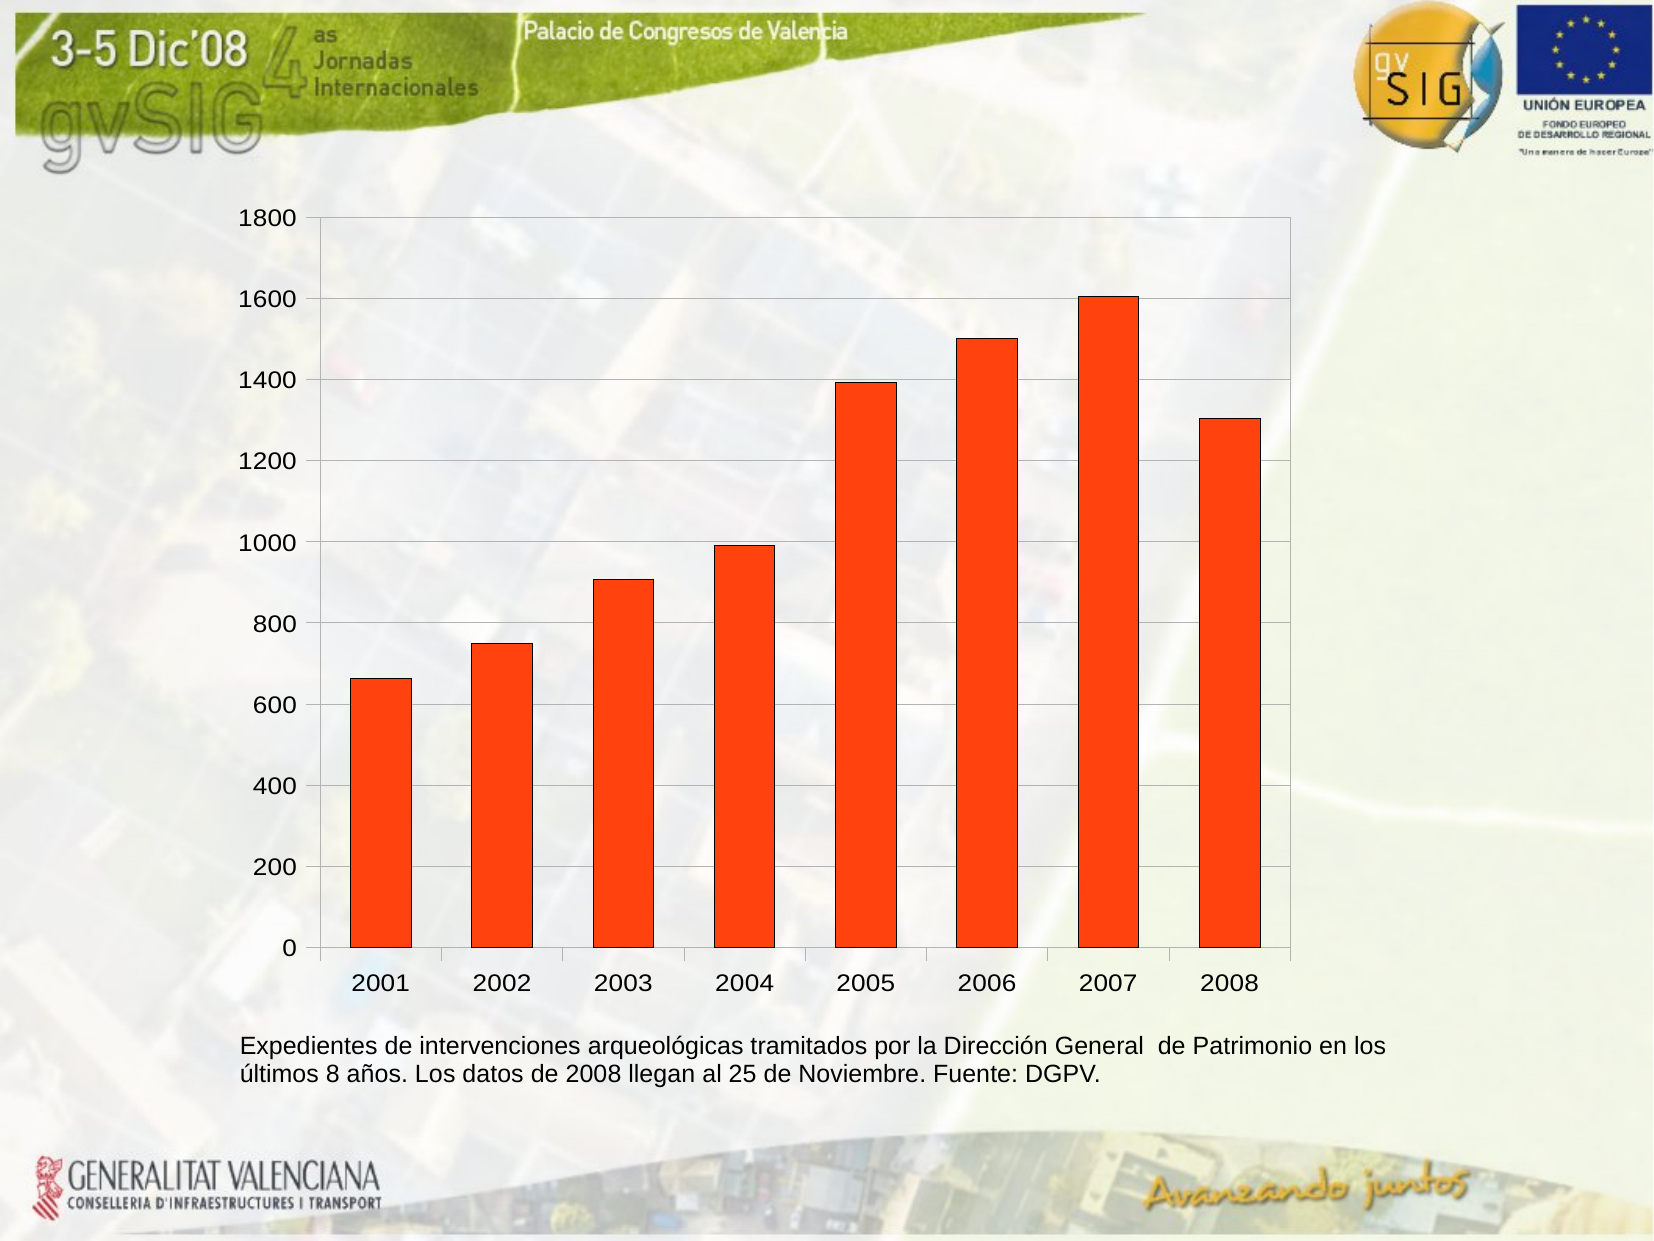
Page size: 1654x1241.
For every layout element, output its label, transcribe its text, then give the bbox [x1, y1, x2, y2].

chart [23, 187, 1501, 1031]
picture [0, 0, 1654, 1241]
text_box Expedientes de intervenciones arqueológicas tramitados por la Dirección General de Patrimonio en los últimos 8 años. Los datos de 2008 llegan al 25 de Noviembre. Fuente: DGPV. [225, 1024, 1463, 1102]
